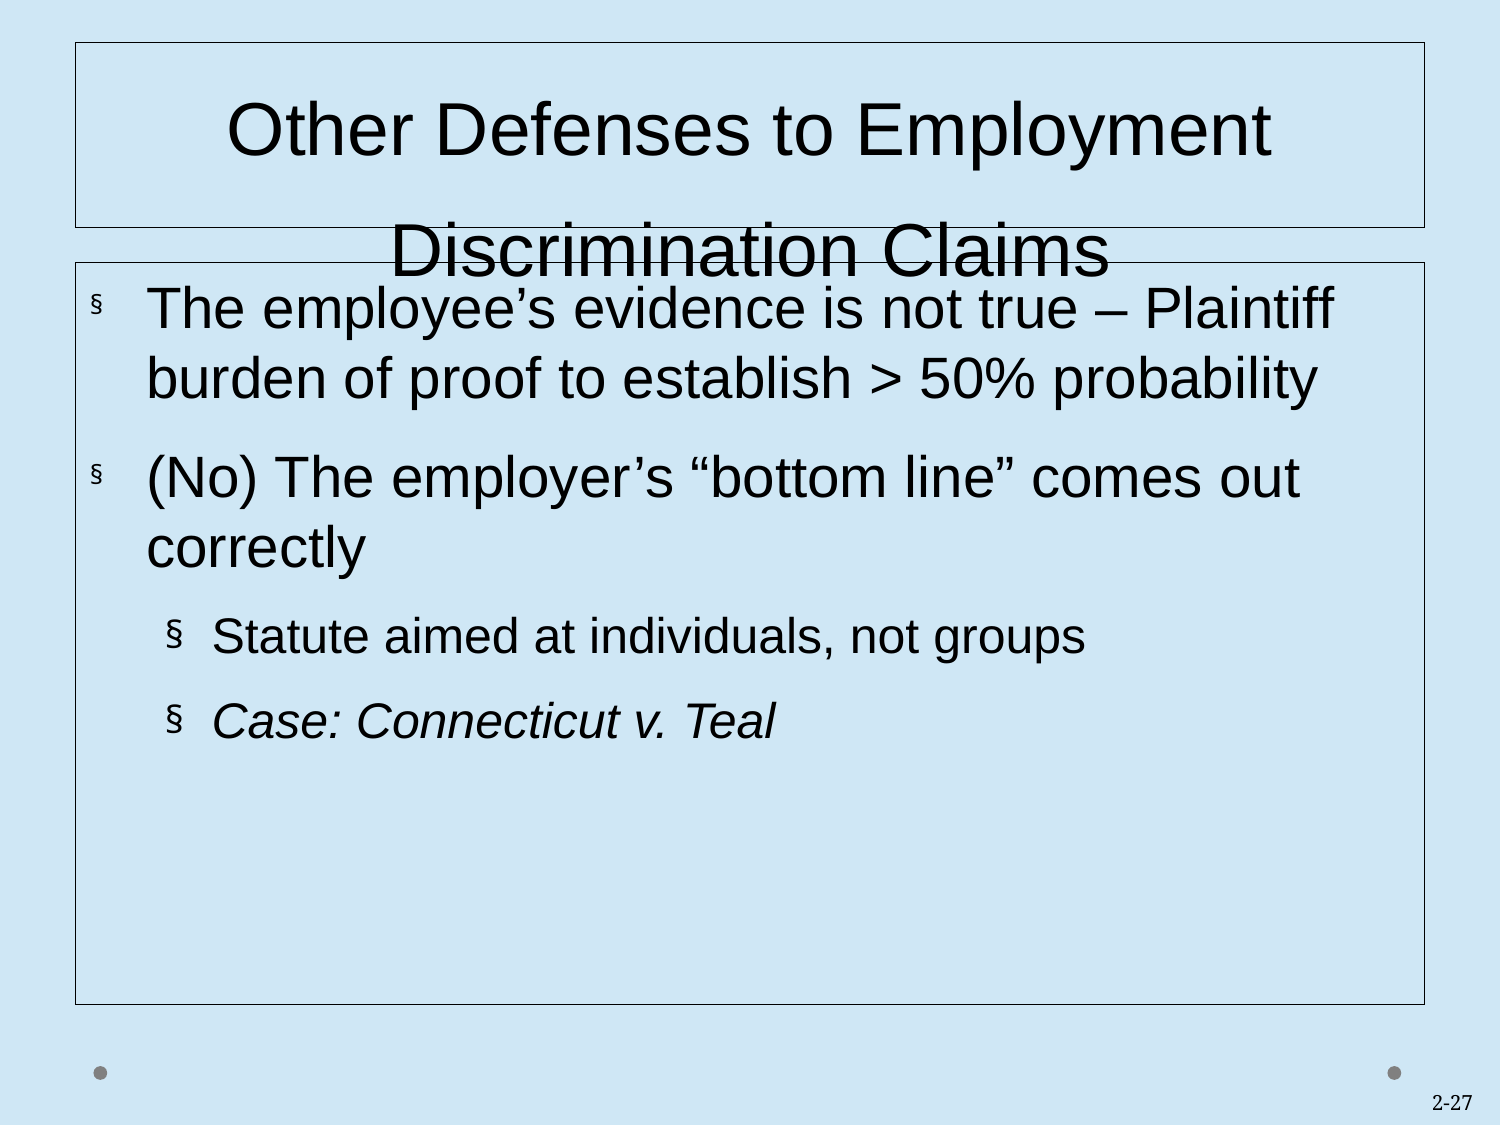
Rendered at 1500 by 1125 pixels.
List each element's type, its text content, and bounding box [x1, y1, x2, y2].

title Other Defenses to Employment Discrimination Claims [75, 42, 1425, 228]
list The employee’s evidence is not true – Plaintiff burden of proof to establish > 50% probability (No) The employer’s “bottom line” comes out correctly Statute aimed at individuals, not groups Case: Connecticut v. Teal [75, 262, 1425, 1005]
